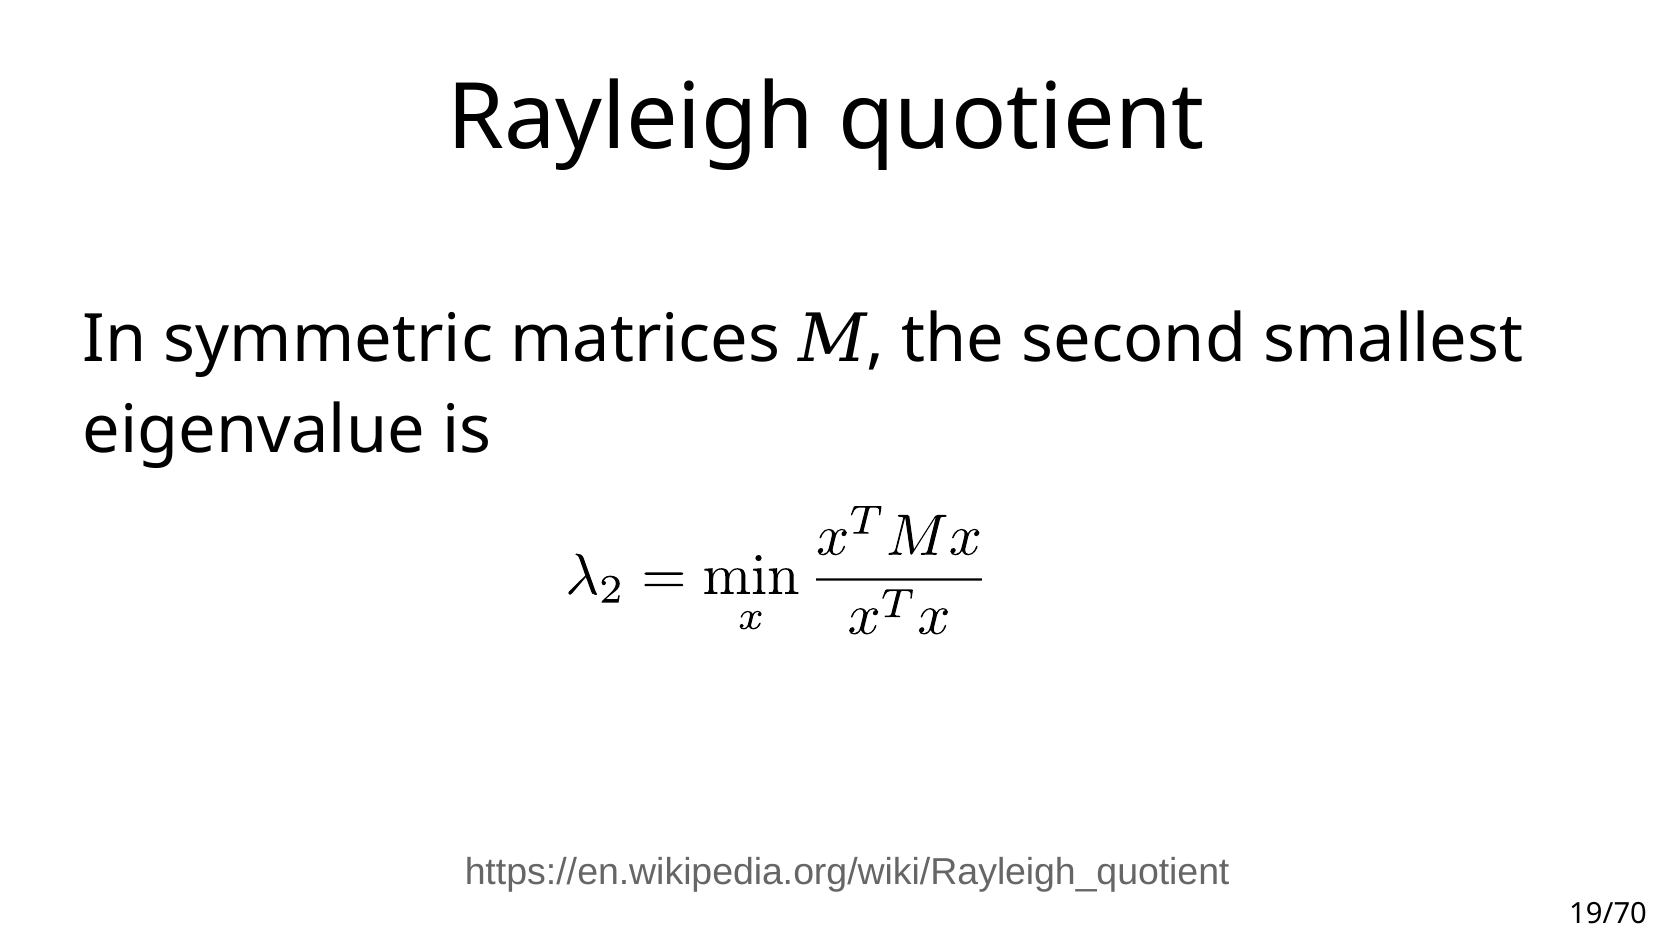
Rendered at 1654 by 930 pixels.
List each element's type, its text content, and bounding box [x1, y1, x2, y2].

title Rayleigh quotient [82, 1, 1571, 225]
text_box [565, 517, 982, 635]
list In symmetric matrices M, the second smallest eigenvalue is [82, 290, 1571, 517]
text_box https://en.wikipedia.org/wiki/Rayleigh_quotient [450, 843, 1276, 901]
